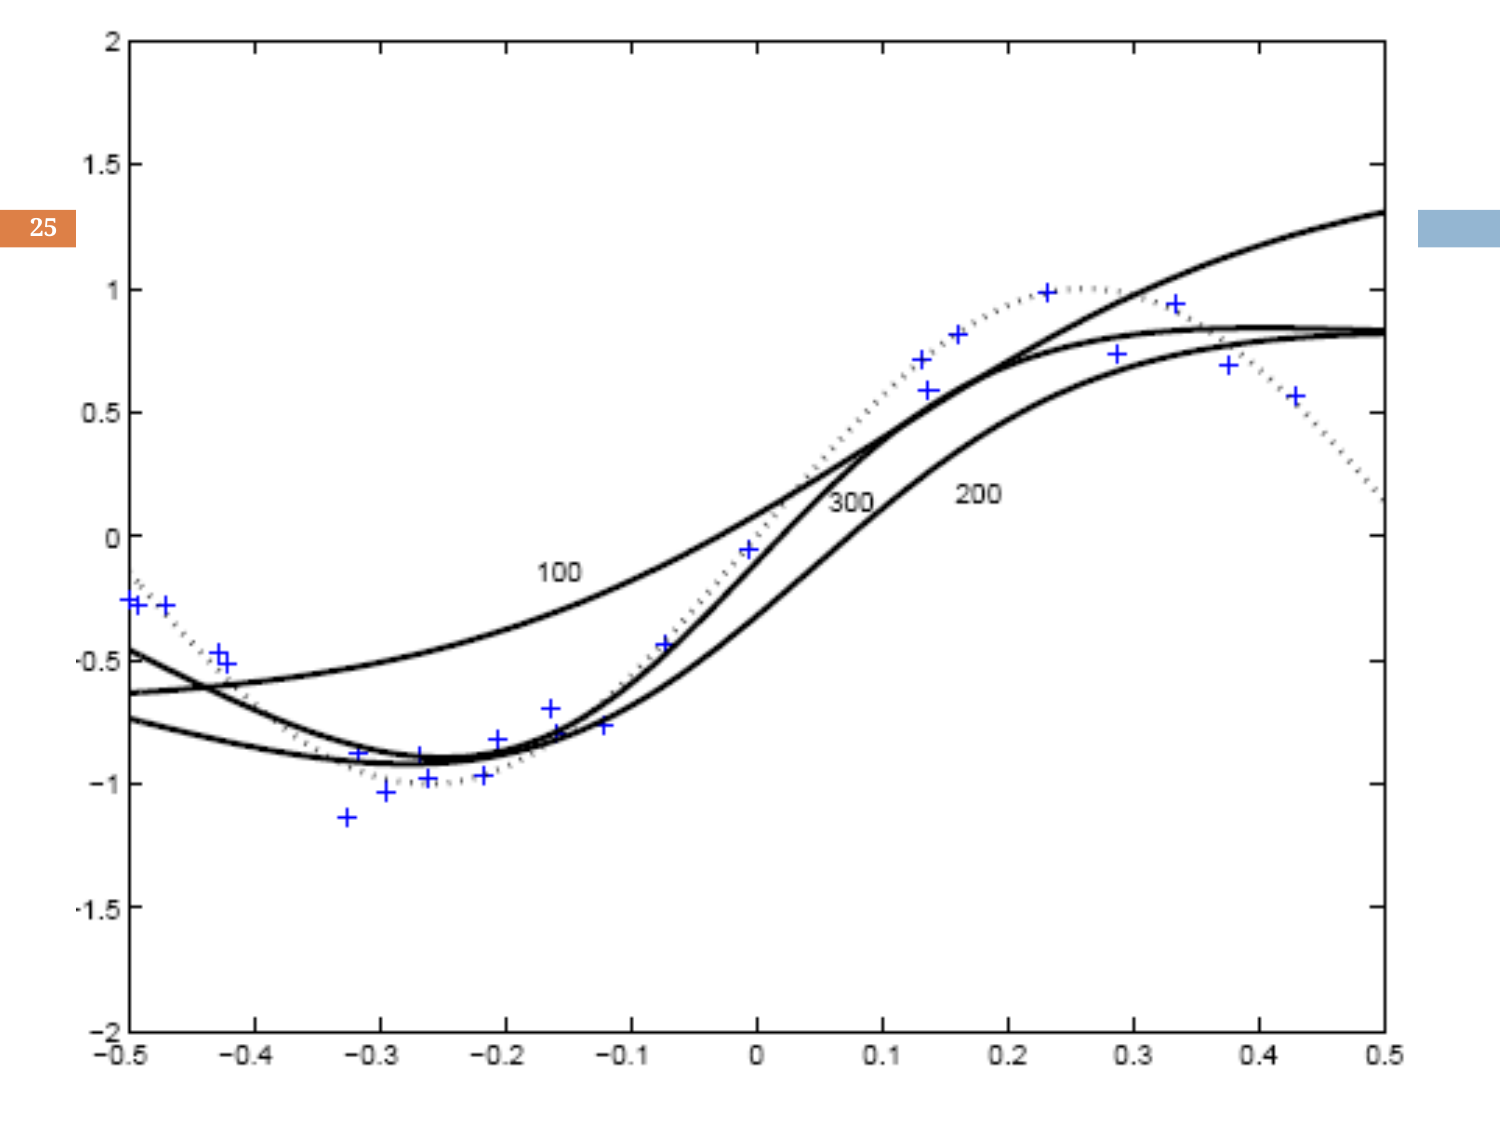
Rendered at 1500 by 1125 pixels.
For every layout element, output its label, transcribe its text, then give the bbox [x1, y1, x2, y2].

text_box <number> [0, 208, 76, 249]
picture [76, 0, 1418, 1085]
